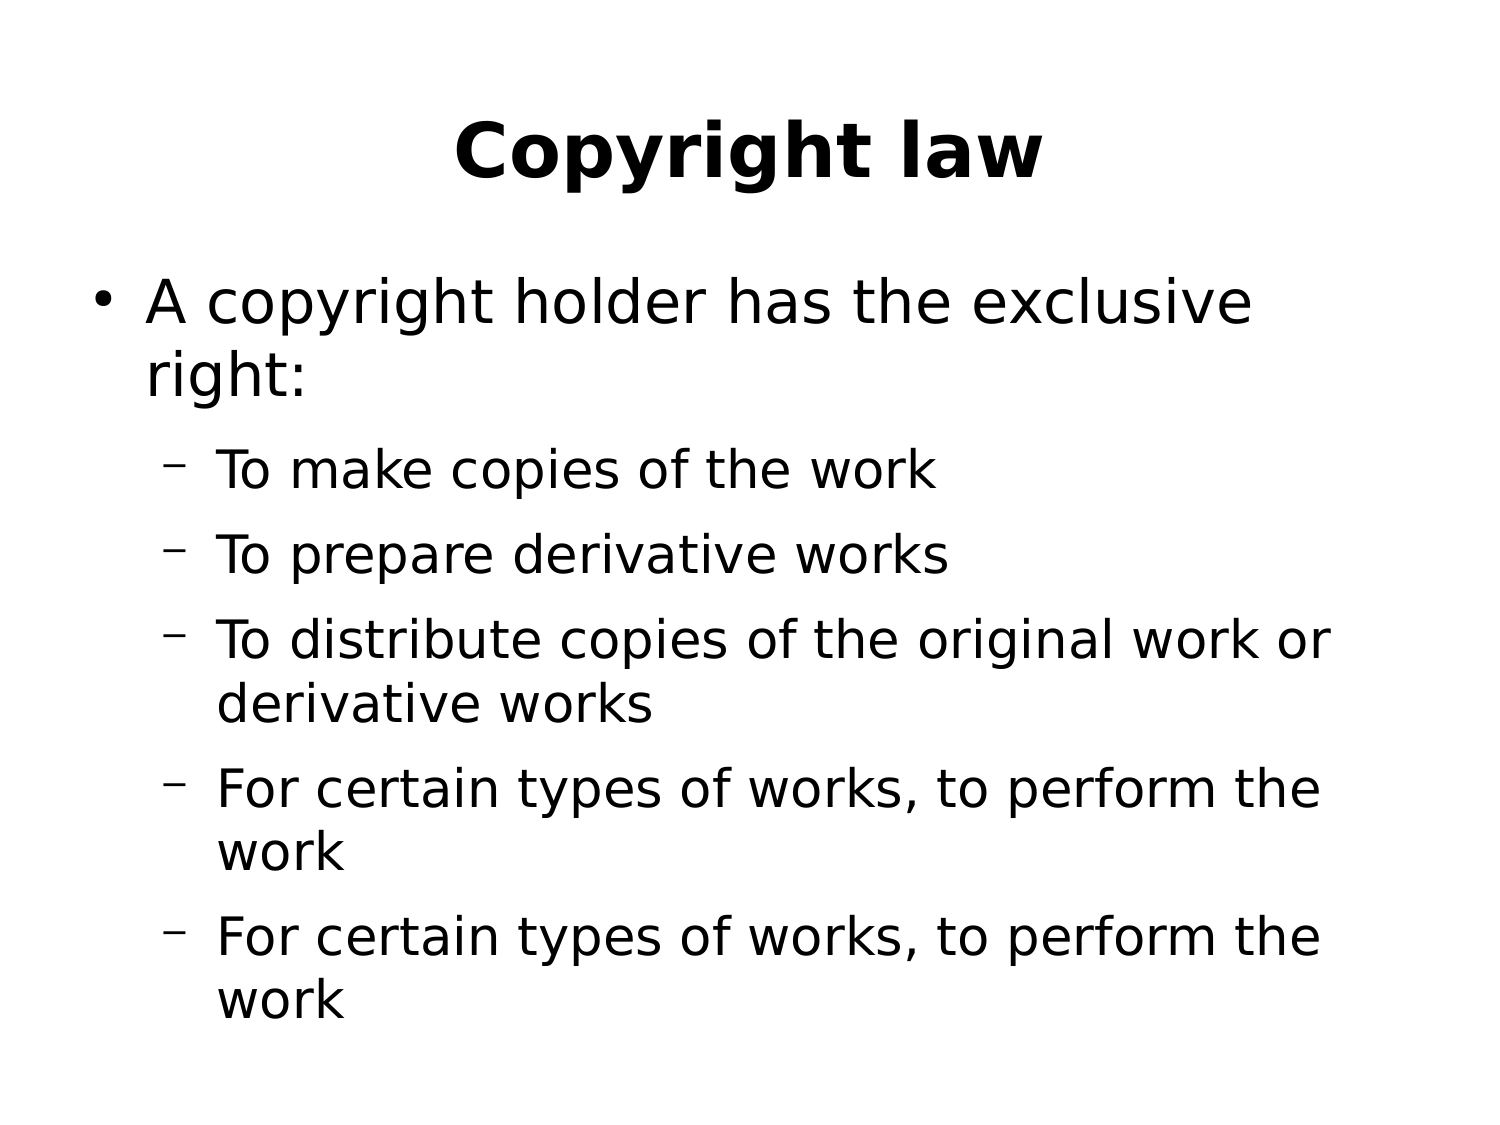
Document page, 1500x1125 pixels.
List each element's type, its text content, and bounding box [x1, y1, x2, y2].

title Copyright law [75, 68, 1425, 201]
list A copyright holder has the exclusive right: To make copies of the work To prepare derivative works To distribute copies of the original work or derivative works For certain types of works, to perform the work For certain types of works, to perform the work [75, 263, 1425, 1063]
